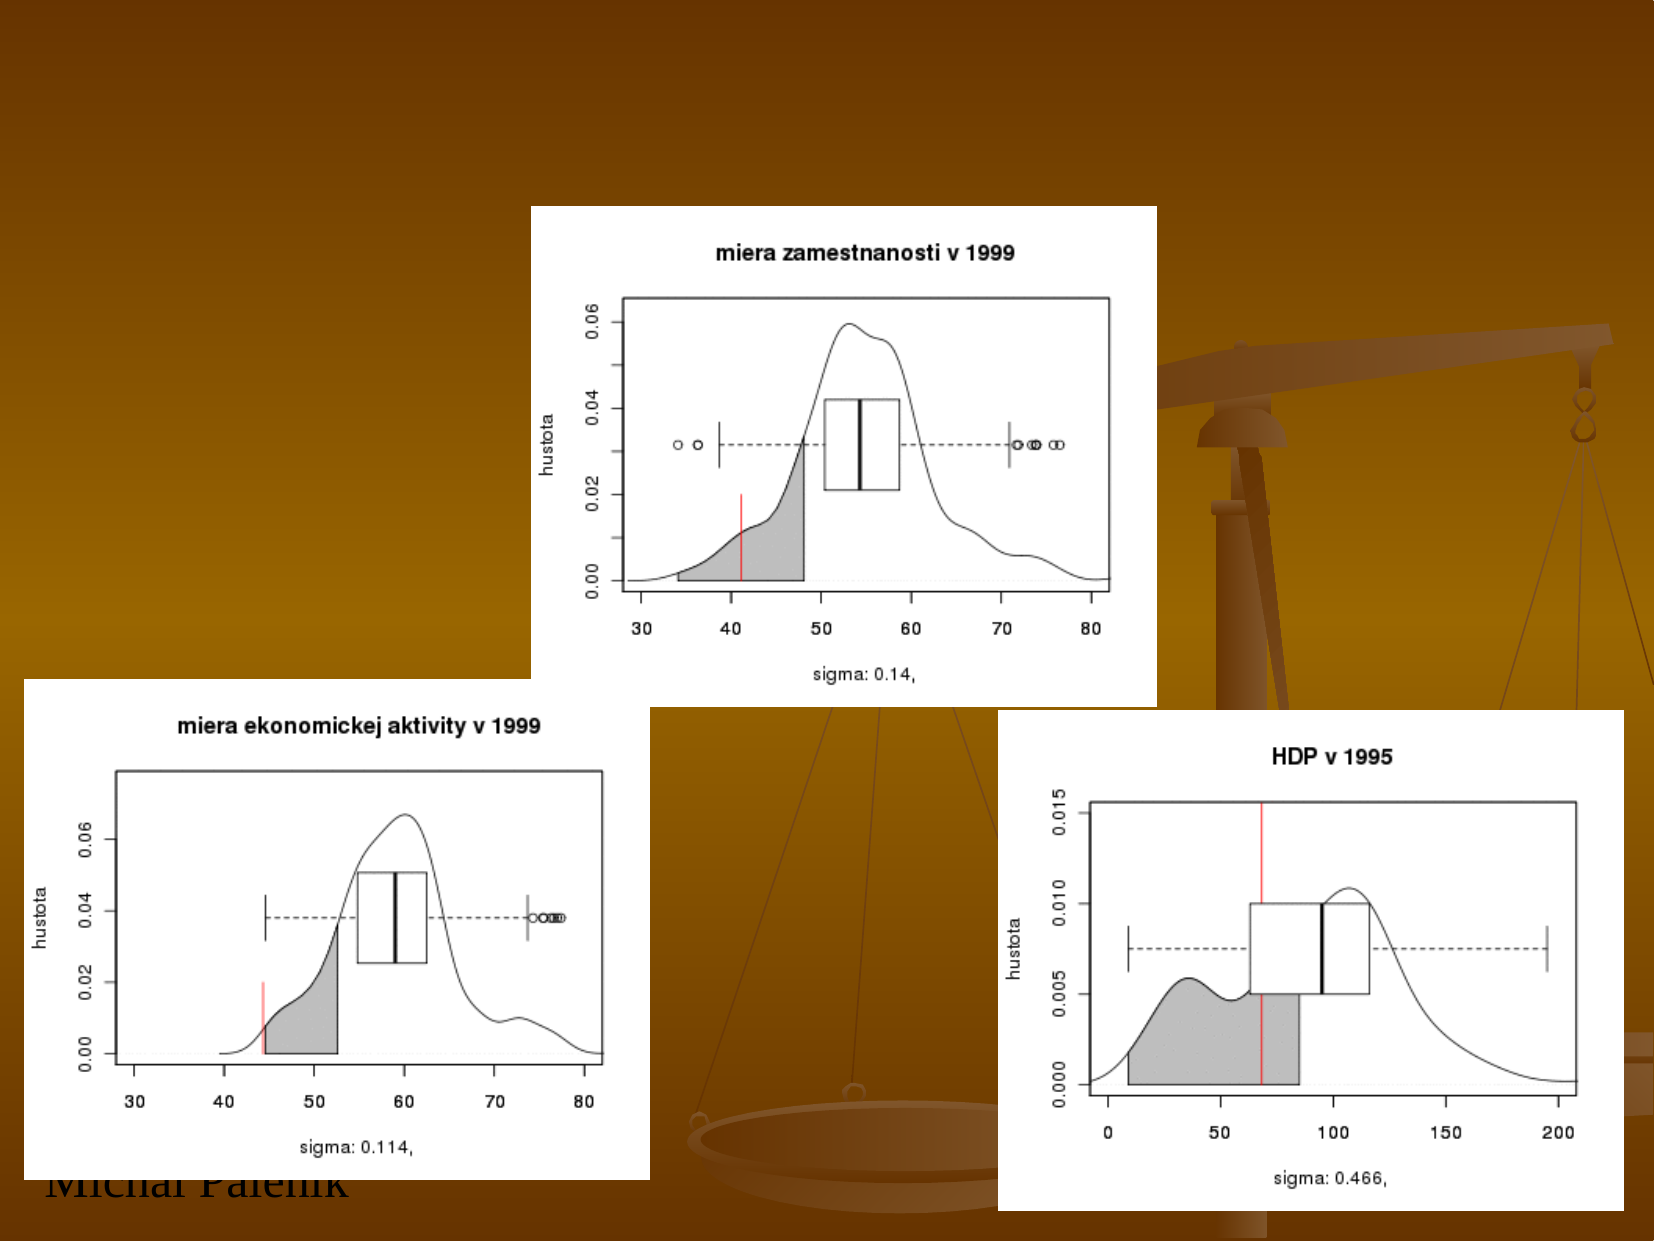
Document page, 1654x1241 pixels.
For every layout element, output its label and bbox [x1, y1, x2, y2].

picture [998, 710, 1624, 1211]
picture [24, 206, 1157, 1180]
